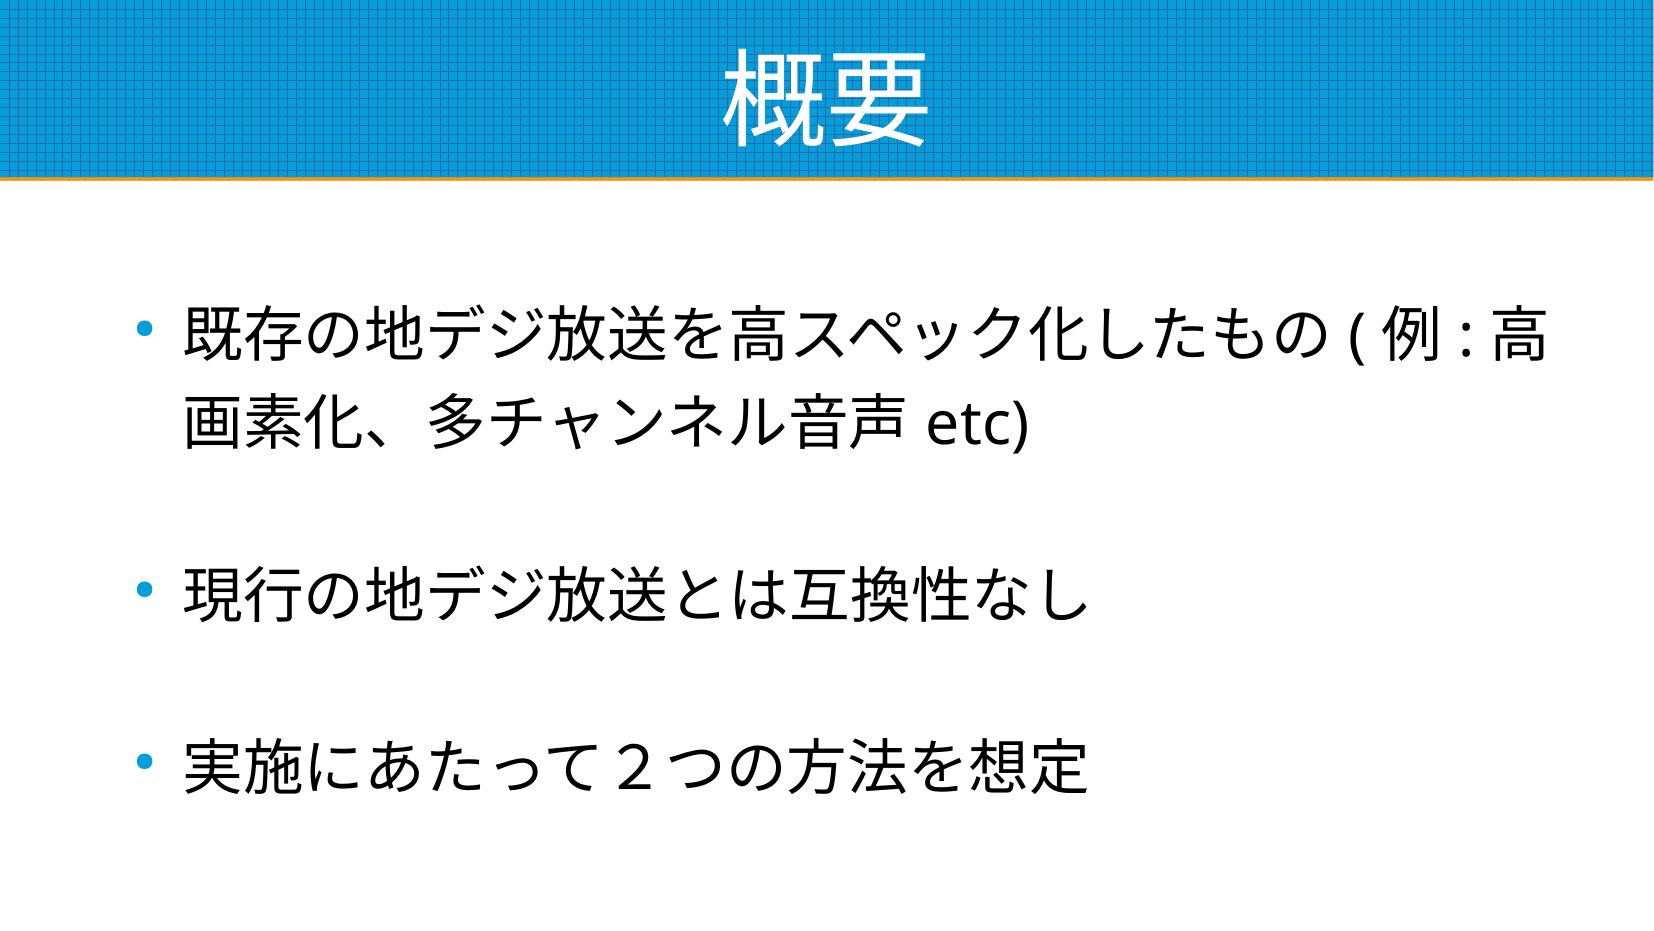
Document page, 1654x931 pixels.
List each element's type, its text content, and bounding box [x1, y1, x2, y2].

list 既存の地デジ放送を高スペック化したもの(例:高画素化、多チャンネル音声etc) 現行の地デジ放送とは互換性なし 実施にあたって２つの方法を想定 [70, 283, 1551, 810]
title 概要 [82, 14, 1571, 171]
